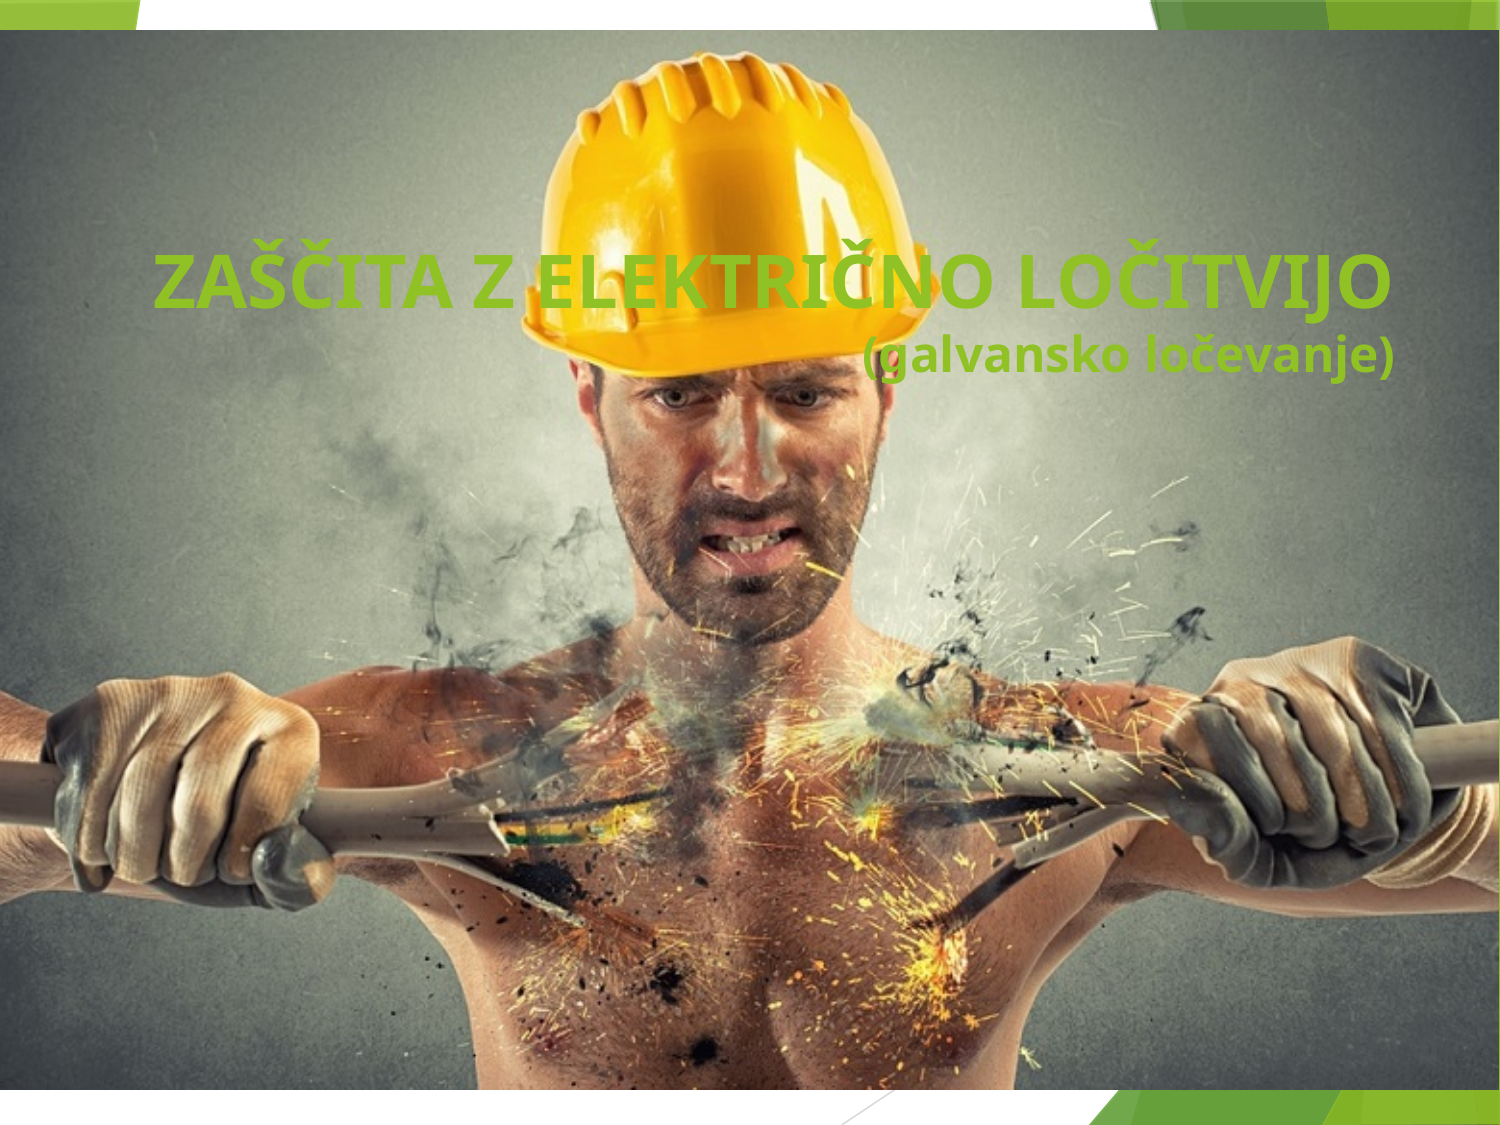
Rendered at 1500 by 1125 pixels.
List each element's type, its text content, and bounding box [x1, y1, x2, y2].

picture [0, 30, 1499, 1090]
title ZAŠČITA Z ELEKTRIČNO LOČITVIJO (galvansko ločevanje) [135, 149, 1411, 391]
